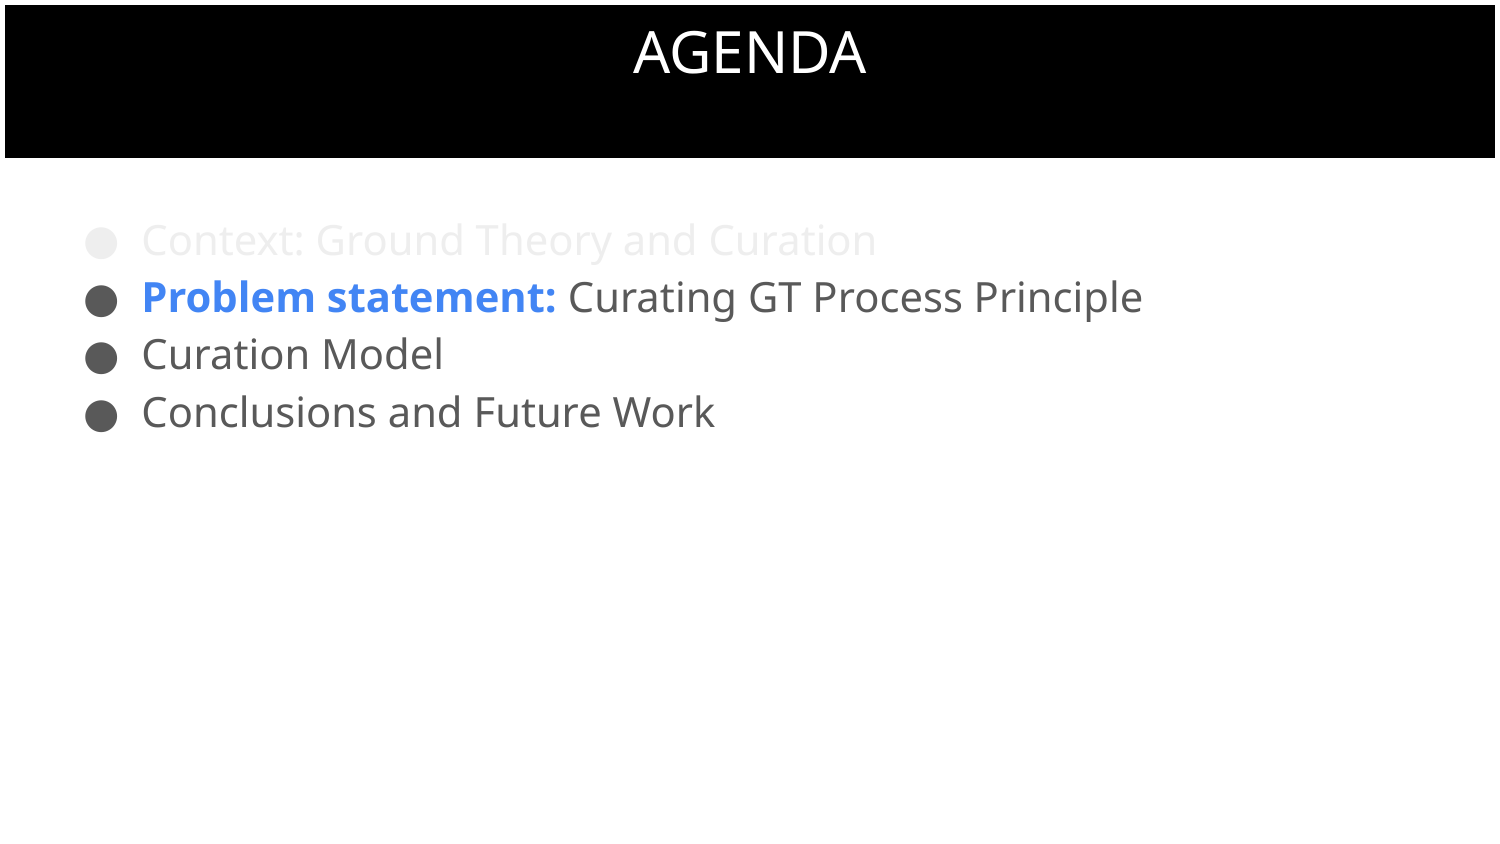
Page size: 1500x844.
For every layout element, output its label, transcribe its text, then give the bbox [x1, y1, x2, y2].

list Context: Ground Theory and Curation Problem statement: Curating GT Process Principle Curation Model Conclusions and Future Work [51, 190, 1446, 760]
title Agenda [0, 0, 1500, 164]
